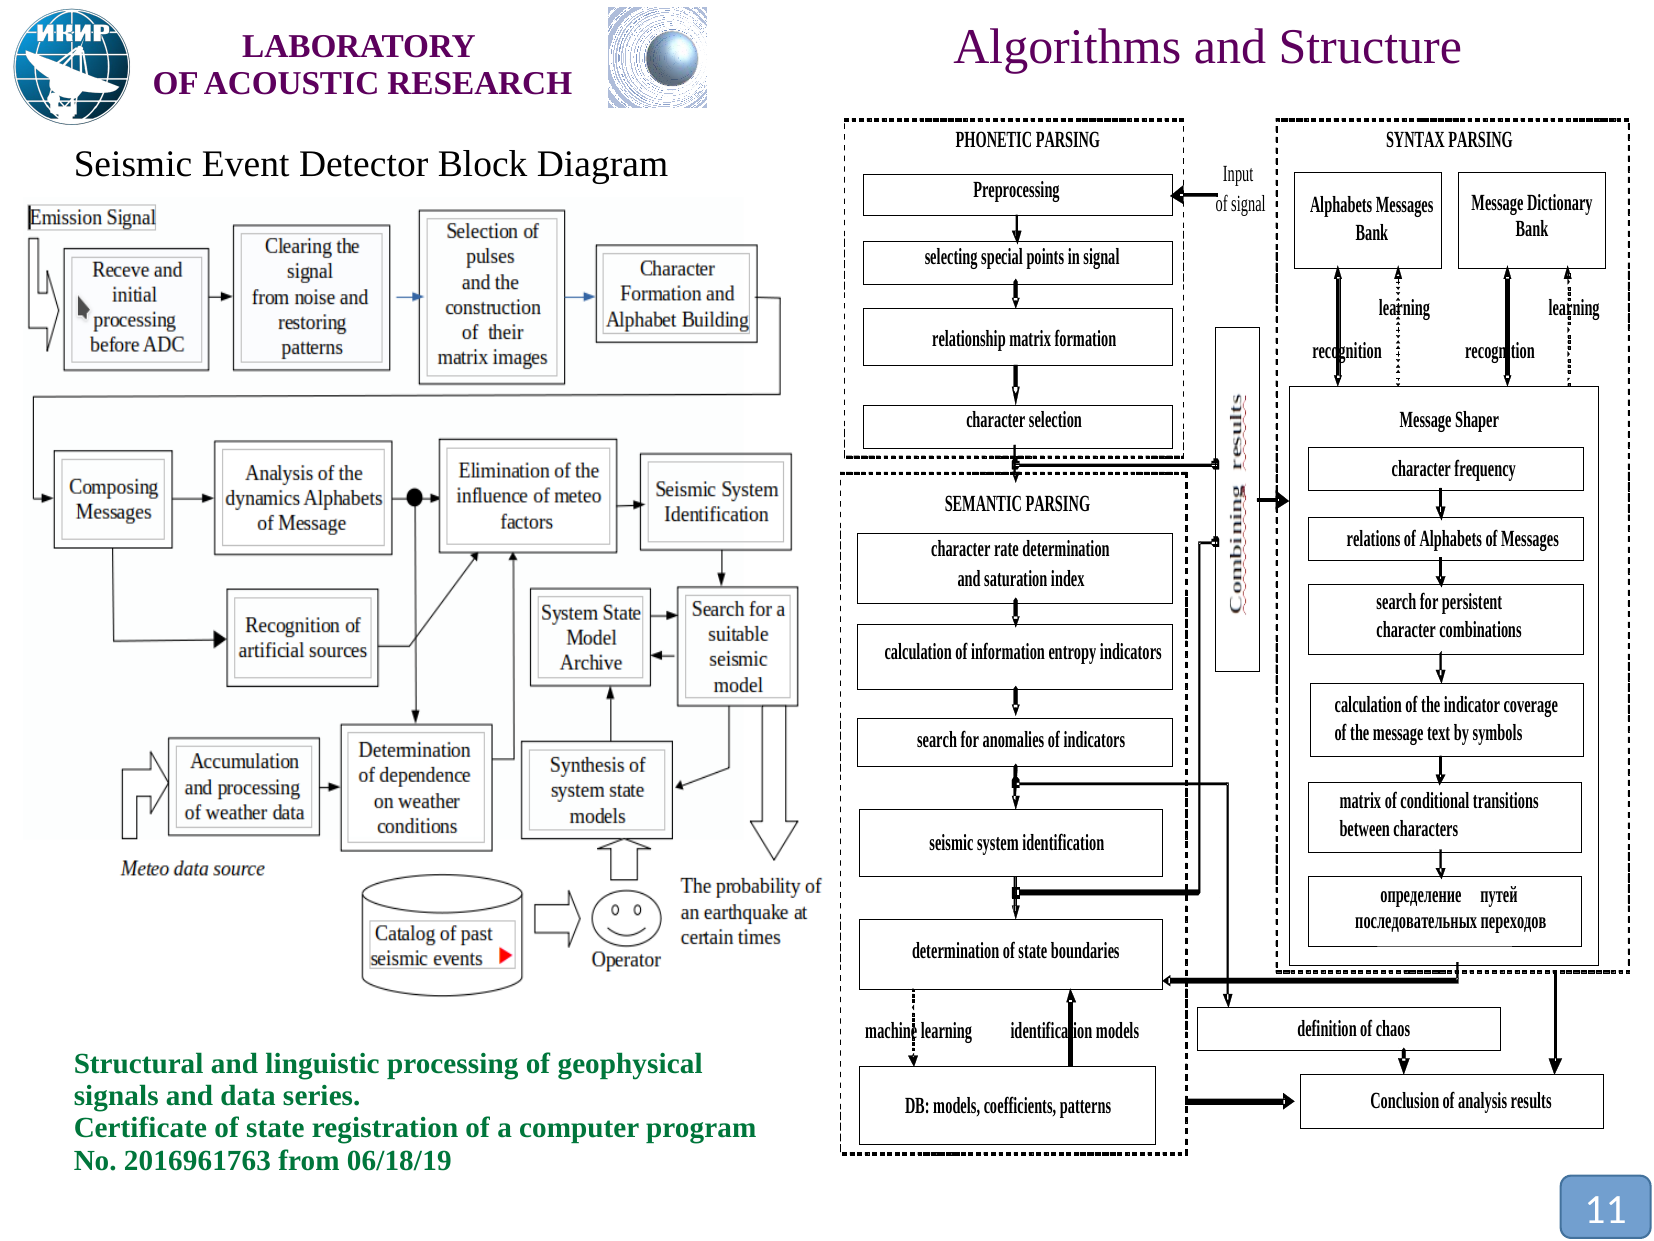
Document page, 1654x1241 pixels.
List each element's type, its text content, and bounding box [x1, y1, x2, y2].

text_box [629, 16, 707, 108]
picture [0, 0, 143, 134]
text_box Structural and linguistic processing of geophysical signals and data series. Certificate of state registration of a computer program No. 2016961763 from 06/18/19 [59, 1039, 792, 1184]
text_box Seismic Event Detector Block Diagram [59, 135, 733, 197]
text_box [673, 100, 690, 108]
picture [838, 118, 1630, 1158]
text_box [683, 7, 707, 28]
text_box [608, 101, 614, 108]
text_box Algorithms and Structure [822, 11, 1607, 95]
text_box LABORATORY OF ACOUSTIC RESEARCH [122, 20, 603, 109]
text_box [653, 15, 665, 19]
picture [23, 197, 827, 1004]
text_box 11 [1560, 1175, 1651, 1238]
text_box [608, 7, 660, 108]
